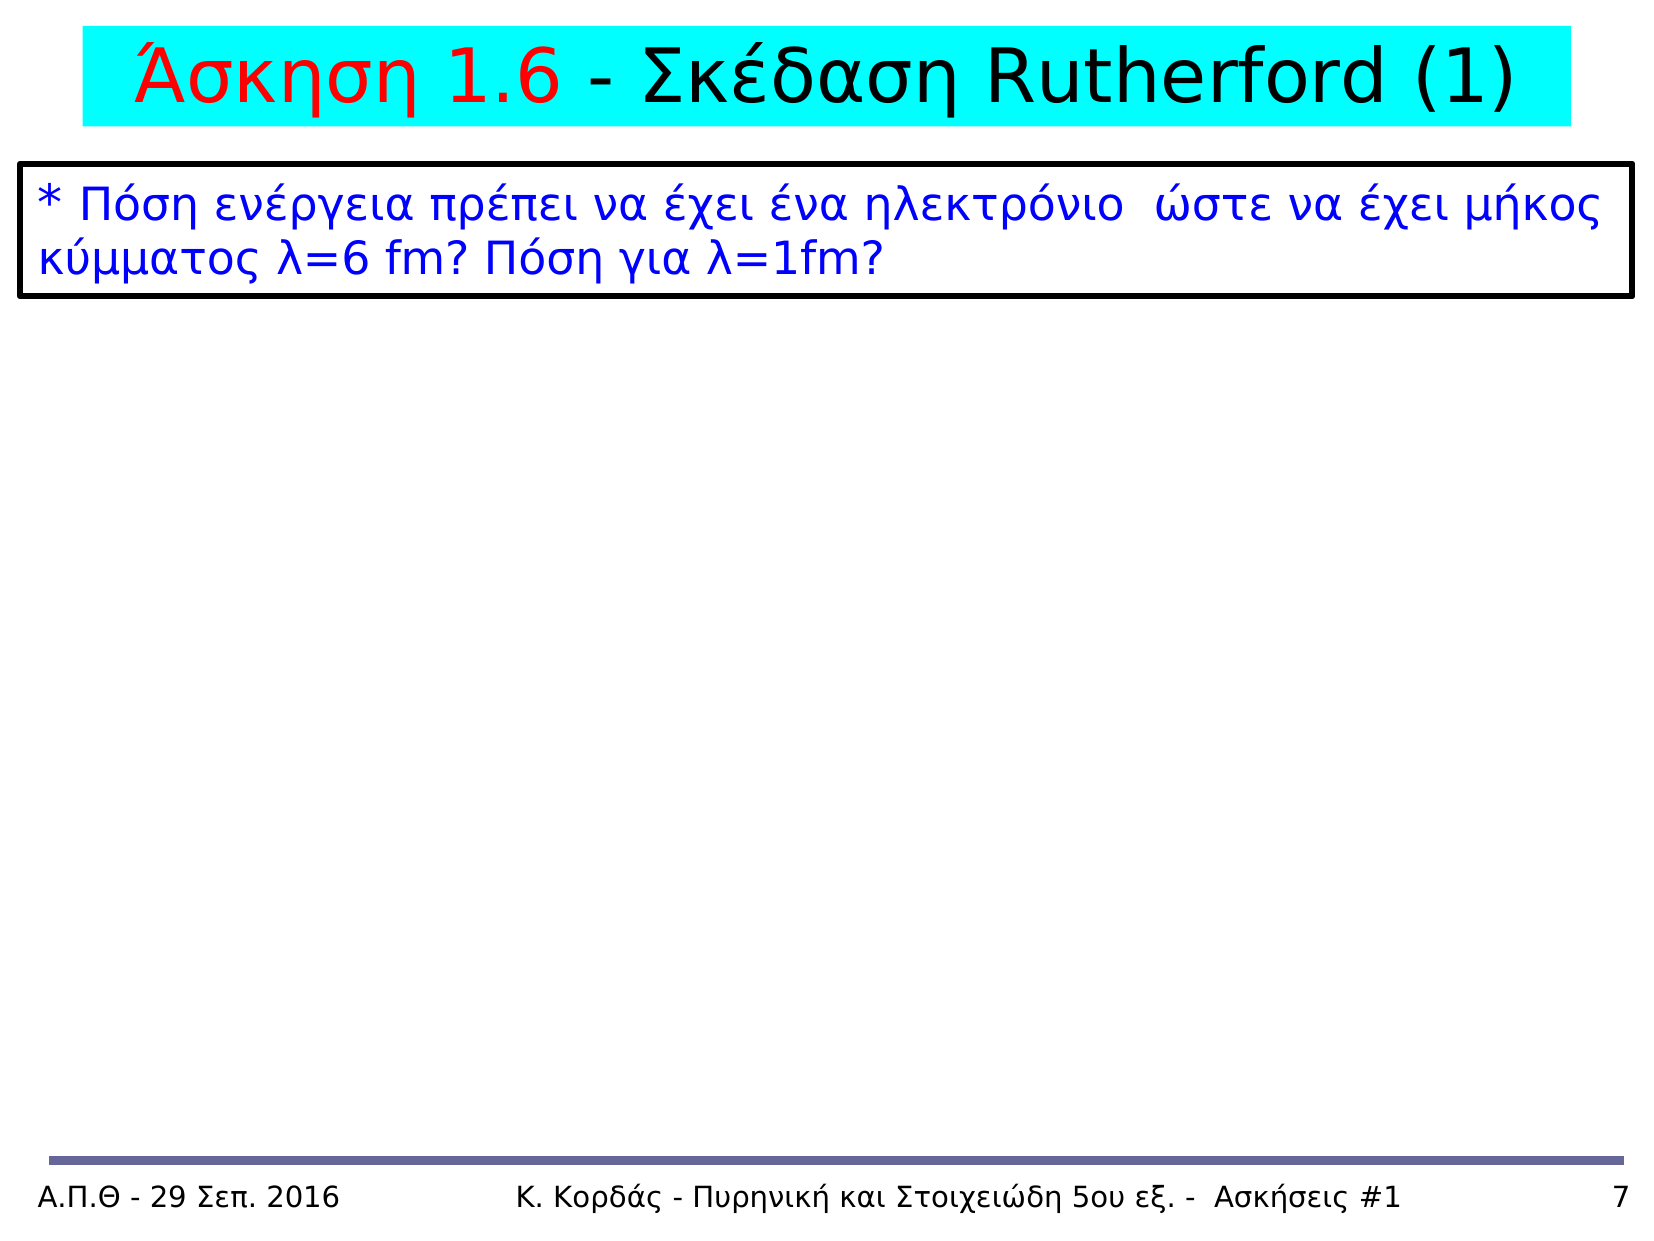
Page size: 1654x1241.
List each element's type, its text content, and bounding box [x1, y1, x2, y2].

text_box * Πόση ενέργεια πρέπει να έχει ένα ηλεκτρόνιο ώστε να έχει μήκος κύμματος λ=6 fm? Πόση για λ=1fm? [19, 163, 1633, 297]
title Άσκηση 1.6 - Σκέδαση Rutherford (1) [82, 25, 1571, 127]
